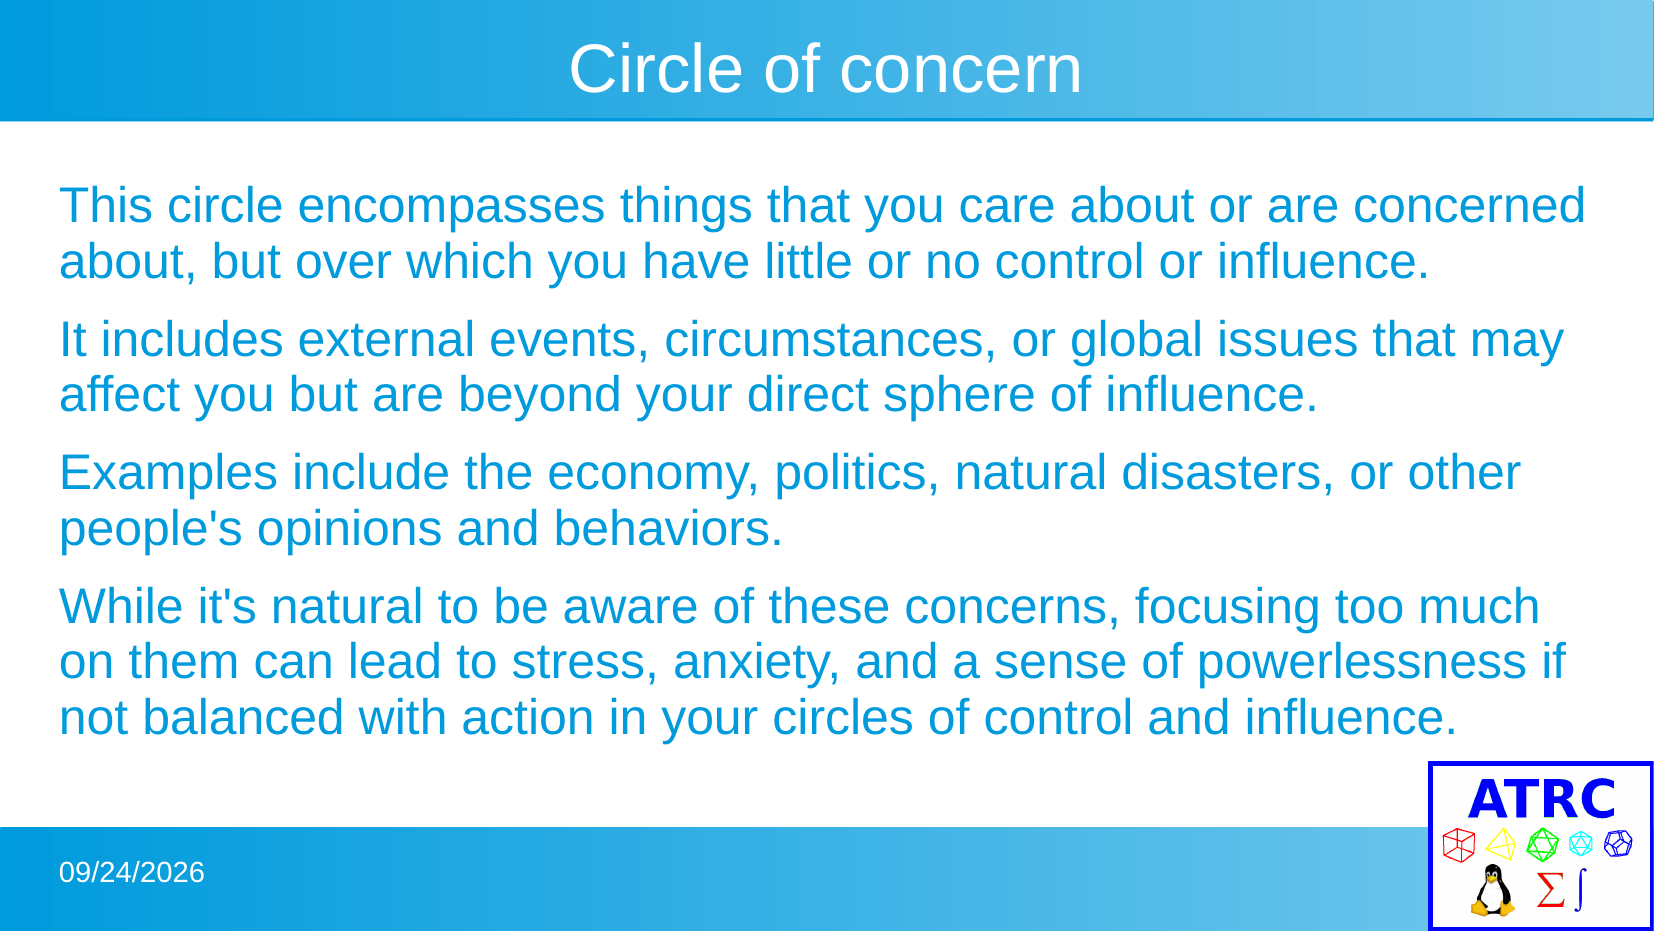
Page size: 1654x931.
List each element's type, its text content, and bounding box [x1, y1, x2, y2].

picture [1428, 761, 1654, 931]
list This circle encompasses things that you care about or are concerned about, but over which you have little or no control or influence. It includes external events, circumstances, or global issues that may affect you but are beyond your direct sphere of influence. Examples include the economy, politics, natural disasters, or other people's opinions and behaviors. While it's natural to be aware of these concerns, focusing too much on them can lead to stress, anxiety, and a sense of powerlessness if not balanced with action in your circles of control and influence. [59, 177, 1595, 768]
title Circle of concern [59, 29, 1595, 108]
